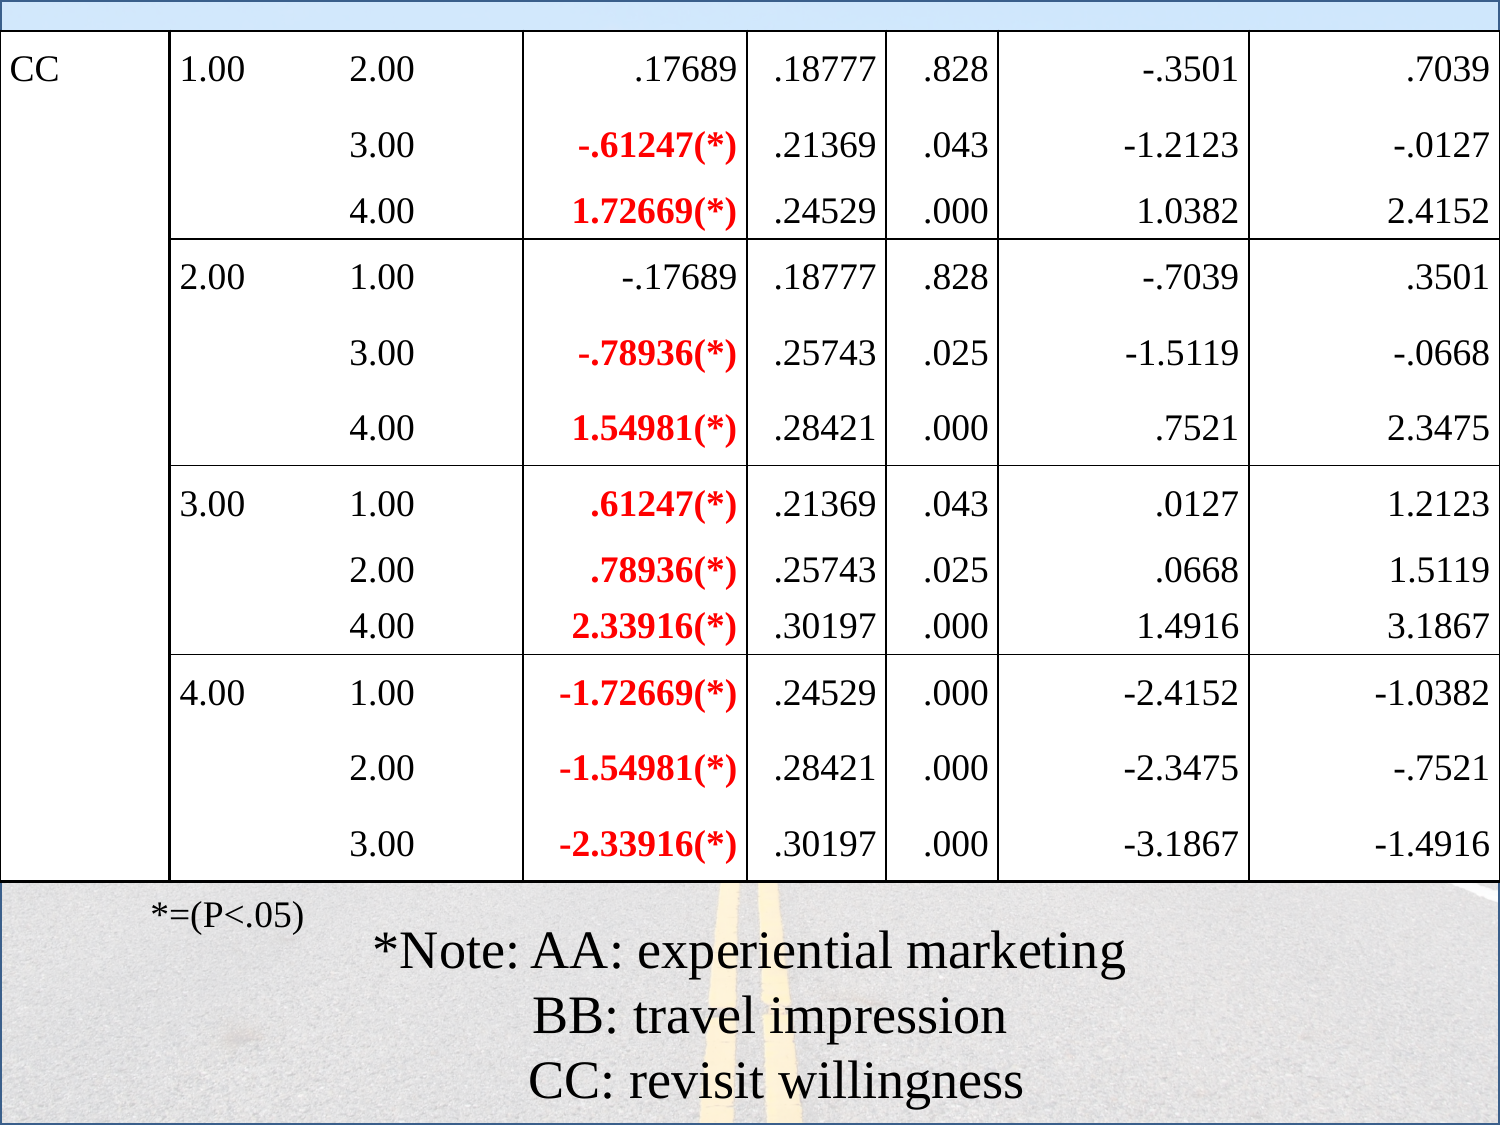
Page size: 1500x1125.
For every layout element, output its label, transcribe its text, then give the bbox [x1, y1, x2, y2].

table_cell [1, 239, 168, 314]
table_cell 2.00 [340, 541, 522, 598]
table_cell .28421 [748, 390, 885, 465]
table_cell 1.0382 [999, 182, 1248, 238]
table_header 1.00 [171, 32, 340, 107]
table_cell 2.3475 [1250, 390, 1499, 465]
table_cell .043 [887, 107, 997, 182]
table_cell -3.1867 [999, 806, 1248, 880]
table_cell -1.54981(*) [524, 730, 746, 806]
table_cell [1, 730, 168, 806]
table_cell 3.1867 [1250, 598, 1499, 654]
table_cell -.7521 [1250, 730, 1499, 806]
table_cell 3.00 [171, 466, 340, 541]
table_cell [171, 806, 340, 880]
table_cell .0127 [999, 466, 1248, 541]
table_cell .25743 [748, 541, 885, 598]
table_cell 4.00 [171, 655, 340, 730]
text_box [0, 883, 135, 906]
table_cell .18777 [748, 240, 885, 314]
table_cell [171, 598, 340, 654]
table_cell .000 [887, 655, 997, 730]
table_header .17689 [524, 32, 746, 107]
text_box [0, 0, 1500, 30]
table_cell -.17689 [524, 240, 746, 314]
table_cell -1.72669(*) [524, 655, 746, 730]
table_cell [171, 107, 340, 182]
table_cell .78936(*) [524, 541, 746, 598]
table_cell .3501 [1250, 240, 1499, 314]
table_cell .24529 [748, 655, 885, 730]
table_cell [1, 107, 168, 182]
table_cell 4.00 [340, 598, 522, 654]
table_cell 1.72669(*) [524, 182, 746, 238]
table_cell -.7039 [999, 240, 1248, 314]
table_cell .24529 [748, 182, 885, 238]
table_cell [171, 390, 340, 465]
table_cell .043 [887, 466, 997, 541]
table_cell .30197 [748, 806, 885, 880]
table_cell [171, 541, 340, 598]
table_cell -.78936(*) [524, 314, 746, 390]
table_cell .000 [887, 806, 997, 880]
table_cell -2.3475 [999, 730, 1248, 806]
table_cell .000 [887, 390, 997, 465]
table_cell [1, 182, 168, 239]
table_cell 3.00 [340, 314, 522, 390]
table_cell .28421 [748, 730, 885, 806]
table_cell .0668 [999, 541, 1248, 598]
table_cell .7521 [999, 390, 1248, 465]
table_cell .828 [887, 240, 997, 314]
table_cell 1.54981(*) [524, 390, 746, 465]
table_cell 1.00 [340, 466, 522, 541]
text_box [0, 1117, 1500, 1125]
table_cell 1.4916 [999, 598, 1248, 654]
table_cell .025 [887, 314, 997, 390]
table_cell .21369 [748, 466, 885, 541]
table_cell .000 [887, 182, 997, 238]
table_cell -.61247(*) [524, 107, 746, 182]
table_cell .30197 [748, 598, 885, 654]
table_header .7039 [1250, 32, 1499, 107]
table_cell 1.2123 [1250, 466, 1499, 541]
table_cell -.0127 [1250, 107, 1499, 182]
table_cell -1.2123 [999, 107, 1248, 182]
table_cell 4.00 [340, 390, 522, 465]
table_cell 1.5119 [1250, 541, 1499, 598]
table_cell [1, 314, 168, 390]
table_header -.3501 [999, 32, 1248, 107]
table_cell .000 [887, 730, 997, 806]
table_header .828 [887, 32, 997, 107]
table_cell 2.00 [340, 730, 522, 806]
table_cell 3.00 [340, 107, 522, 182]
table_header .18777 [748, 32, 885, 107]
table_cell .025 [887, 541, 997, 598]
table_cell [1, 466, 168, 541]
text_box *=(P<.05) [135, 882, 1376, 906]
table_cell 3.00 [340, 806, 522, 880]
table_cell [1, 598, 168, 655]
table_cell .21369 [748, 107, 885, 182]
table_cell 1.00 [340, 240, 522, 314]
table_cell -.0668 [1250, 314, 1499, 390]
table_cell -1.0382 [1250, 655, 1499, 730]
table_cell 1.00 [340, 655, 522, 730]
table_cell [1, 390, 168, 466]
table_header CC [1, 32, 168, 107]
table_cell [1, 806, 168, 880]
table_cell [1, 655, 168, 730]
table_header 2.00 [340, 32, 522, 107]
text_box *Note: AA: experiential marketing BB: travel impression CC: revisit willingness [0, 906, 1500, 1117]
table_cell [171, 730, 340, 806]
table_cell [171, 314, 340, 390]
table_cell .000 [887, 598, 997, 654]
table_cell 4.00 [340, 182, 522, 238]
table_cell 2.33916(*) [524, 598, 746, 654]
table_cell 2.4152 [1250, 182, 1499, 238]
table_cell 2.00 [171, 240, 340, 314]
table_cell -1.4916 [1250, 806, 1499, 880]
table_cell -2.4152 [999, 655, 1248, 730]
table_cell .25743 [748, 314, 885, 390]
table_cell -1.5119 [999, 314, 1248, 390]
table_cell [171, 182, 340, 238]
text_box [1376, 883, 1500, 906]
table_cell -2.33916(*) [524, 806, 746, 880]
table_cell [1, 541, 168, 598]
table_cell .61247(*) [524, 466, 746, 541]
